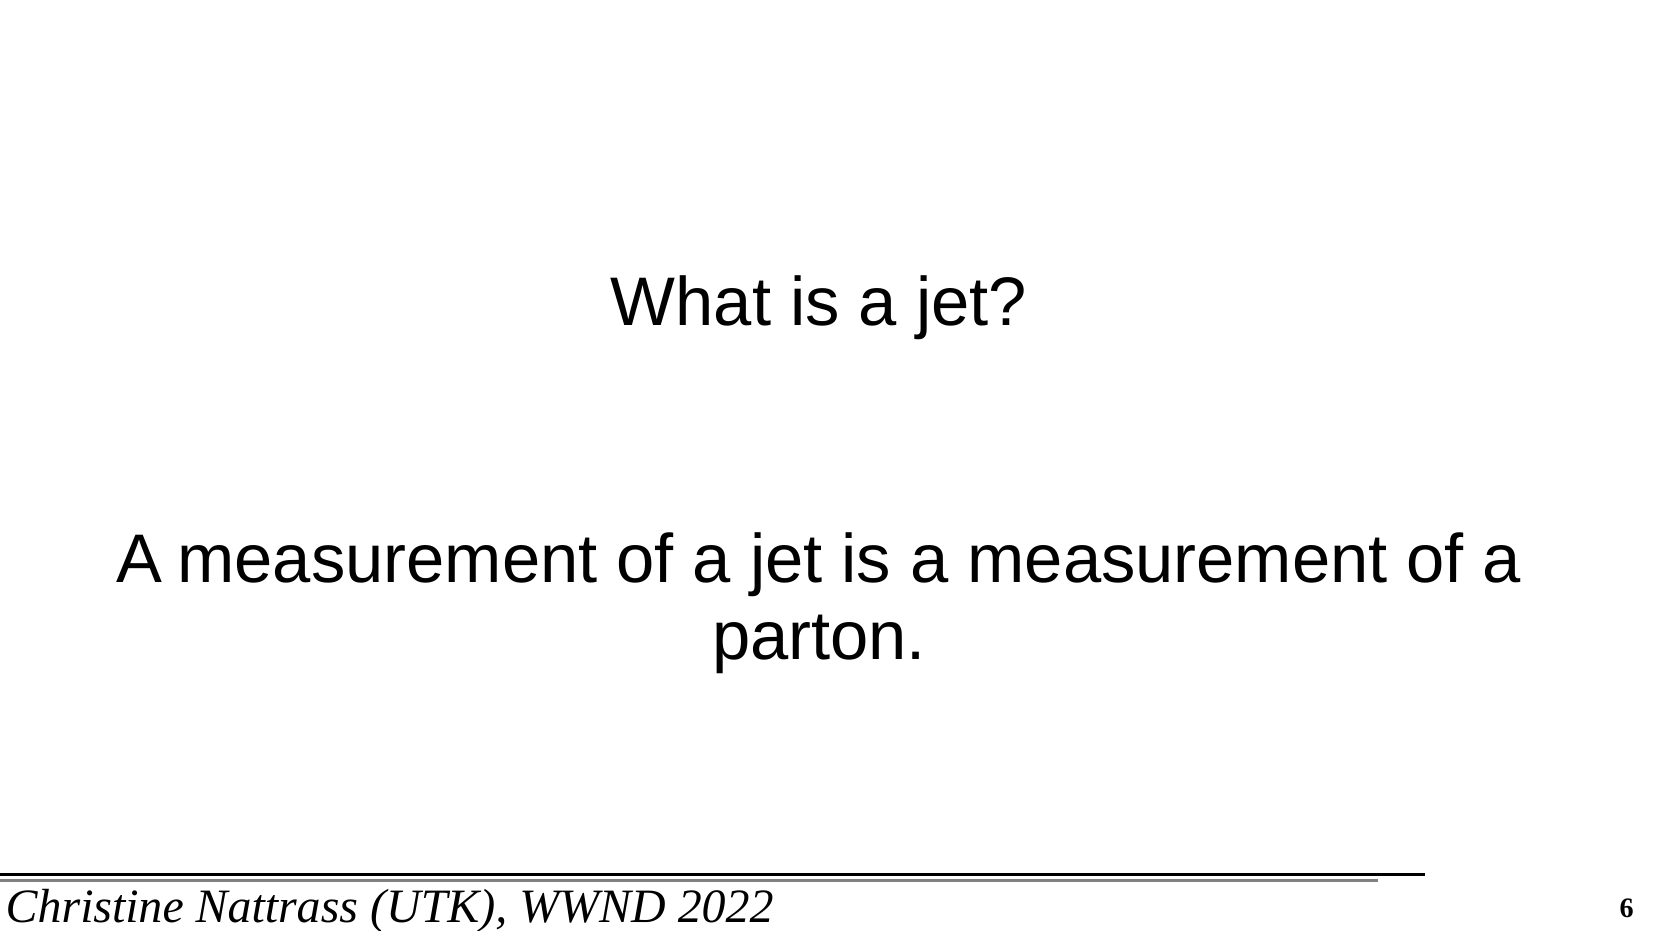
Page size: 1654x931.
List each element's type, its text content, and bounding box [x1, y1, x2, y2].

title A measurement of a jet is a measurement of a parton. [75, 493, 1564, 701]
title What is a jet? [75, 198, 1564, 406]
